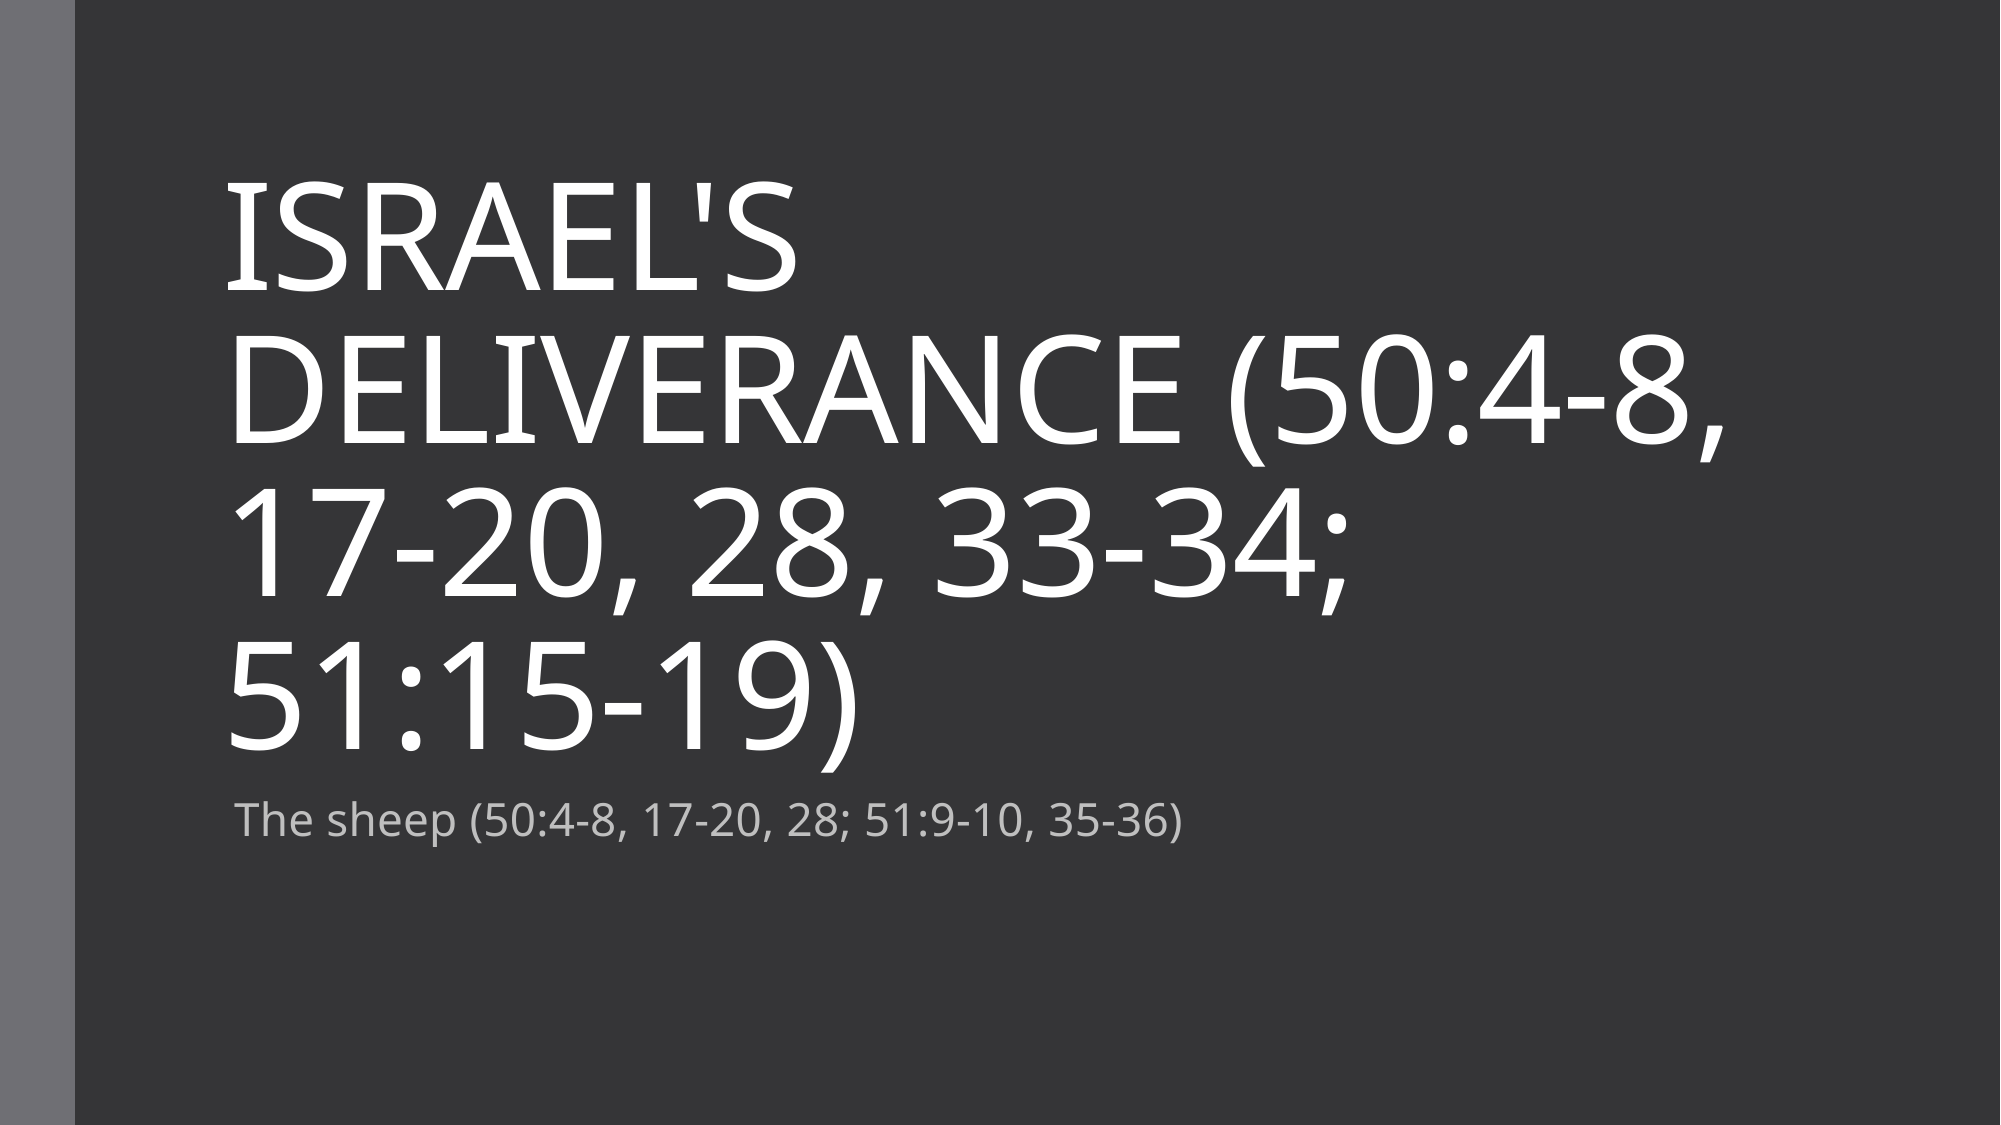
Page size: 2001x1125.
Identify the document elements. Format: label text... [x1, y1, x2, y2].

subtitle The sheep (50:4-8, 17-20, 28; 51:9-10, 35-36) [206, 787, 1752, 1066]
title ISRAEL'S DELIVERANCE (50:4-8, 17-20, 28, 33-34; 51:15-19) [206, 124, 1752, 787]
